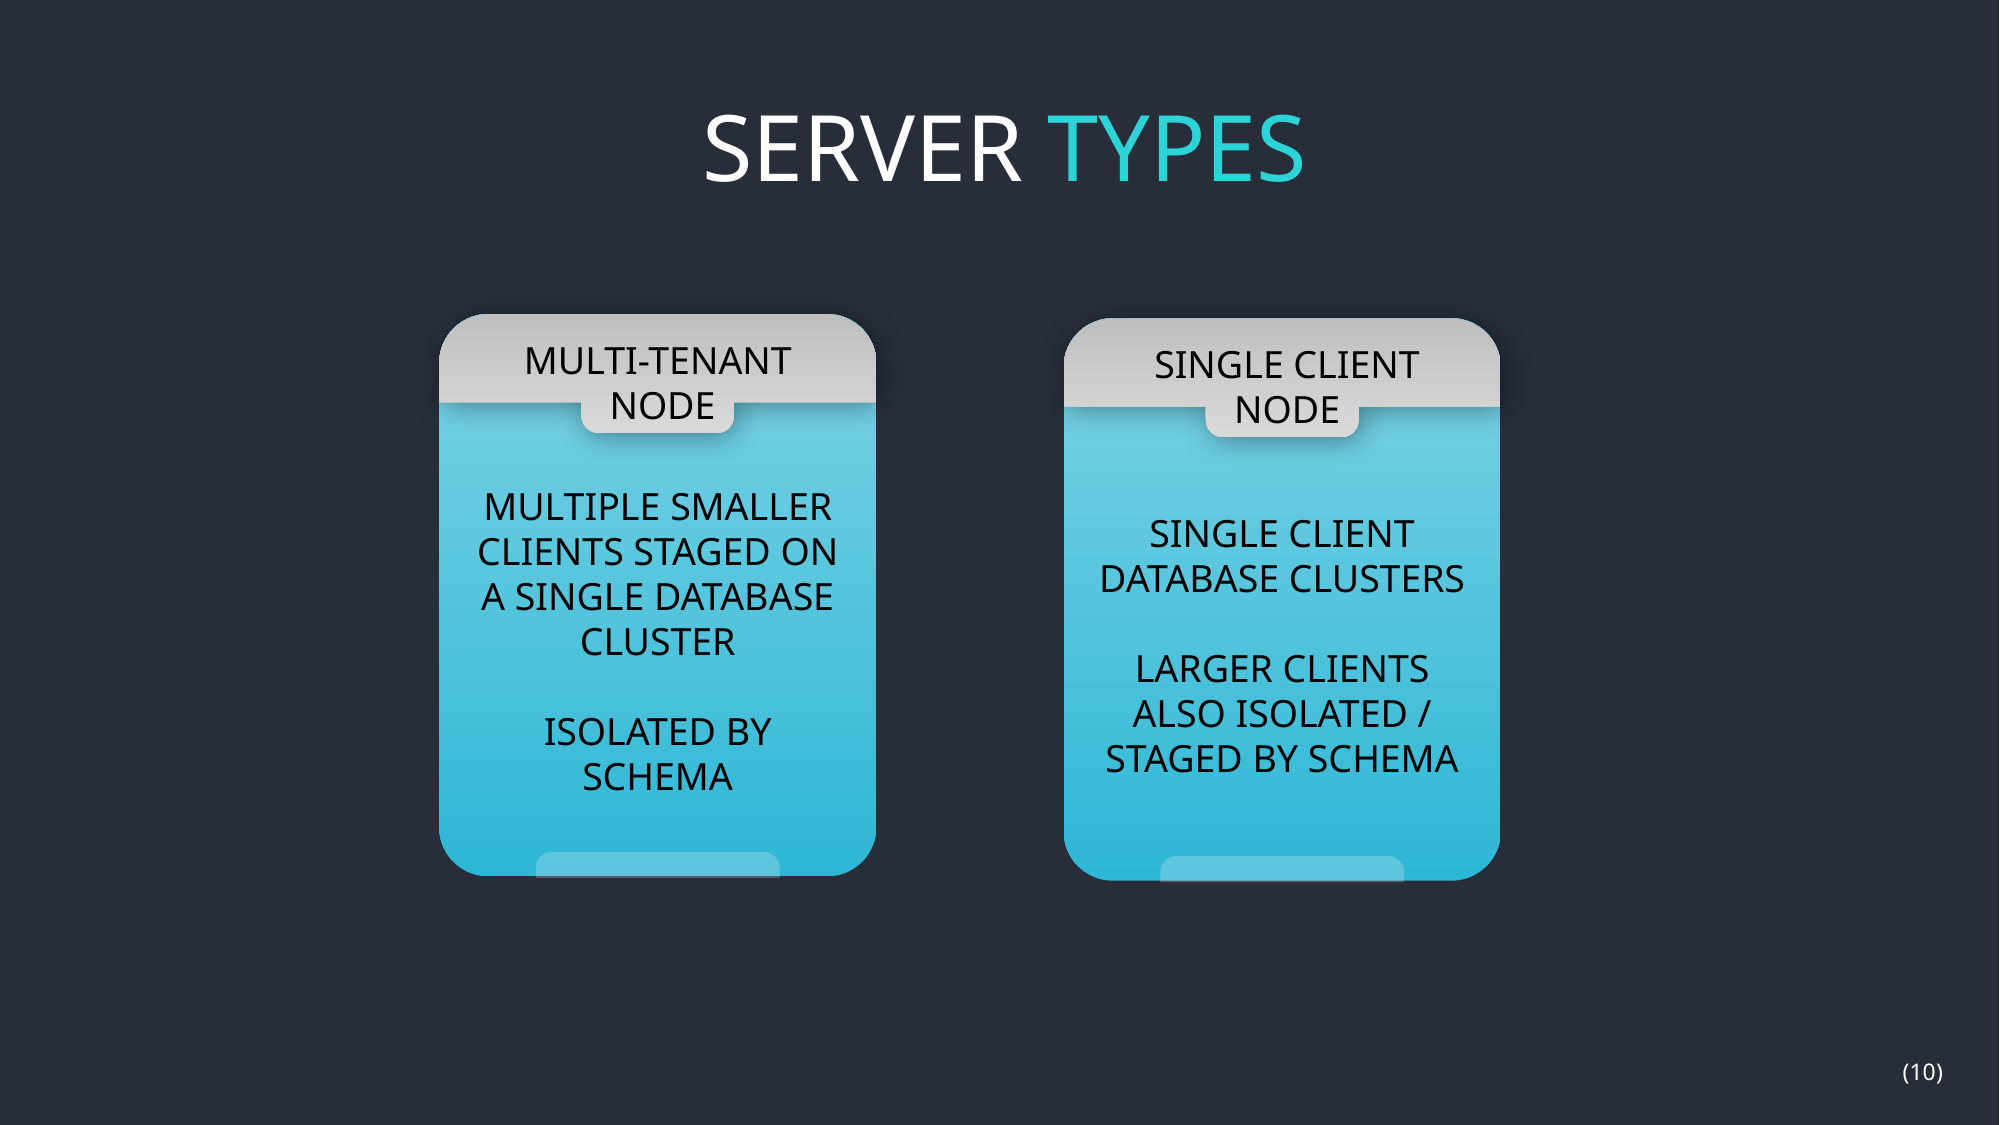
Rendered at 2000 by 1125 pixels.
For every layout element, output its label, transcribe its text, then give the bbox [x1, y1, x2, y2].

text_box SERVER TYPES [225, 81, 1785, 207]
text_box [1160, 856, 1405, 883]
text_box MULTI-TENANT NODE [475, 329, 851, 435]
text_box [535, 851, 780, 878]
slide_number (<number>) [1508, 1042, 1959, 1103]
text_box MULTIPLE SMALLER CLIENTS STAGED ON A SINGLE DATABASE CLUSTER ISOLATED BY SCHEMA [439, 403, 877, 877]
text_box SINGLE CLIENT DATABASE CLUSTERS LARGER CLIENTS ALSO ISOLATED / STAGED BY SCHEMA [1063, 407, 1501, 881]
text_box [439, 314, 877, 403]
text_box [1063, 318, 1501, 407]
text_box SINGLE CLIENT NODE [1099, 333, 1475, 439]
